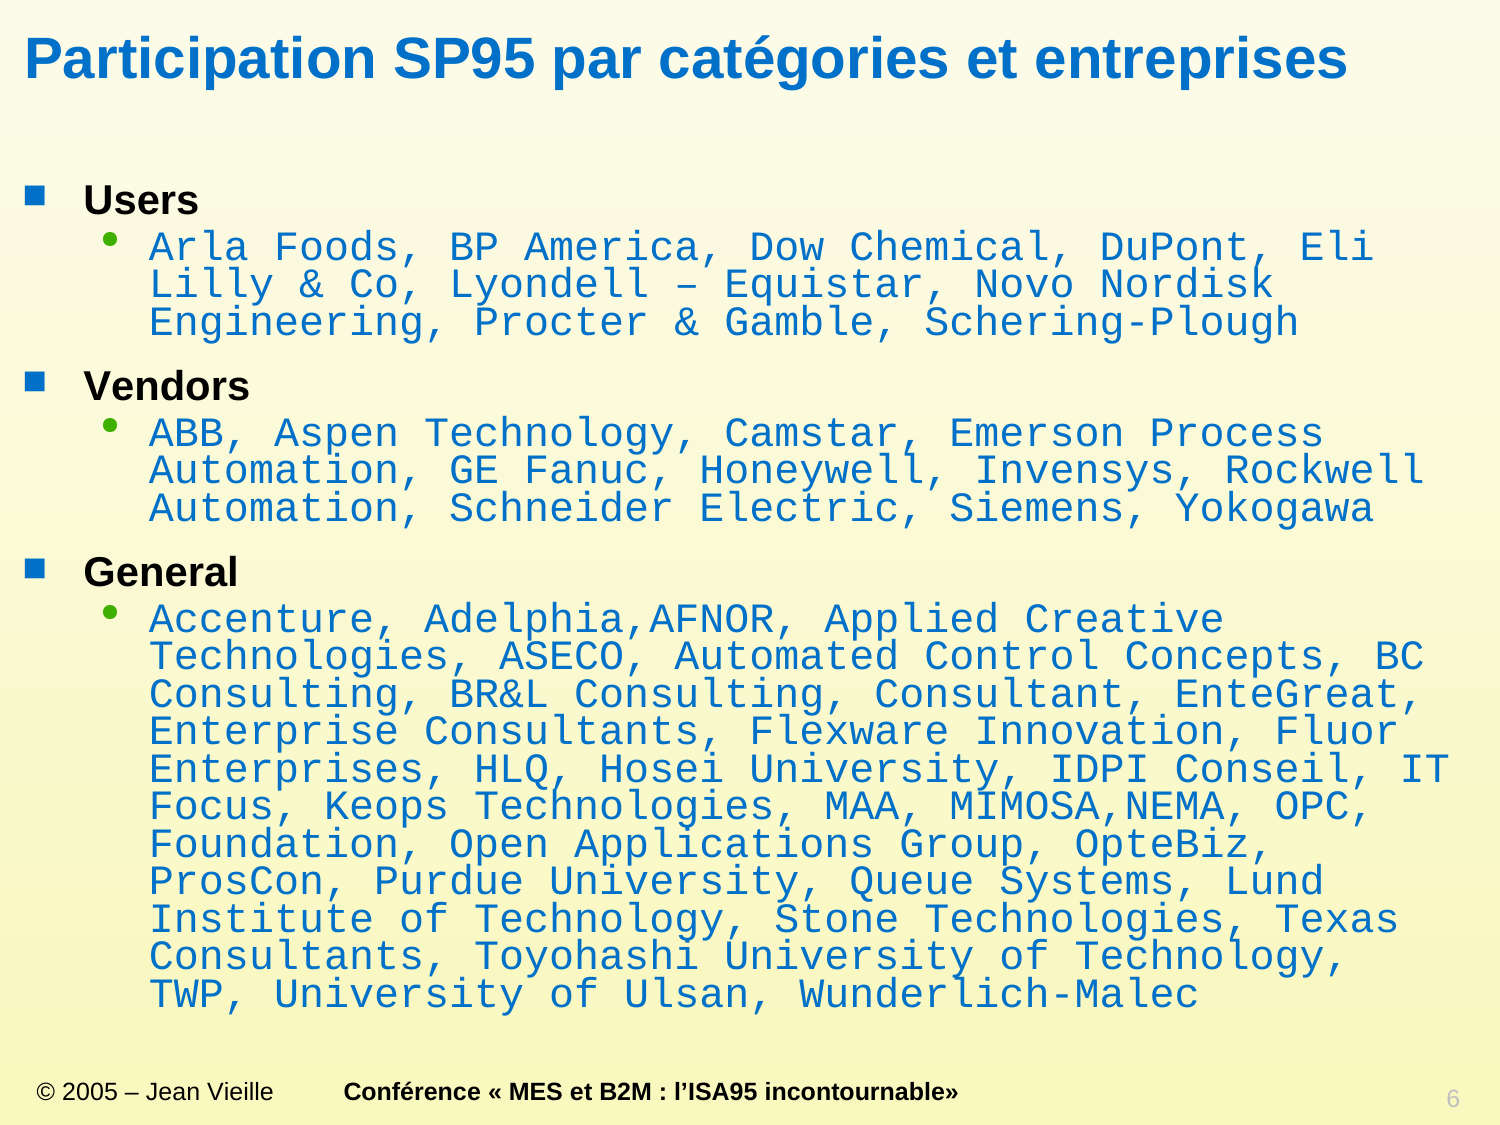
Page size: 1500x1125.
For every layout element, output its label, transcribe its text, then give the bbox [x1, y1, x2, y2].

list Users Arla Foods, BP America, Dow Chemical, DuPont, Eli Lilly & Co, Lyondell – Equistar, Novo Nordisk Engineering, Procter & Gamble, Schering-Plough Vendors ABB, Aspen Technology, Camstar, Emerson Process Automation, GE Fanuc, Honeywell, Invensys, Rockwell Automation, Schneider Electric, Siemens, Yokogawa General Accenture, Adelphia,AFNOR, Applied Creative Technologies, ASECO, Automated Control Concepts, BC Consulting, BR&L Consulting, Consultant, EnteGreat, Enterprise Consultants, Flexware Innovation, Fluor Enterprises, HLQ, Hosei University, IDPI Conseil, IT Focus, Keops Technologies, MAA, MIMOSA,NEMA, OPC, Foundation, Open Applications Group, OpteBiz, ProsCon, Purdue University, Queue Systems, Lund Institute of Technology, Stone Technologies, Texas Consultants, Toyohashi University of Technology, TWP, University of Ulsan, Wunderlich-Malec [12, 174, 1476, 1068]
title Participation SP95 par catégories et entreprises [9, 12, 1476, 151]
